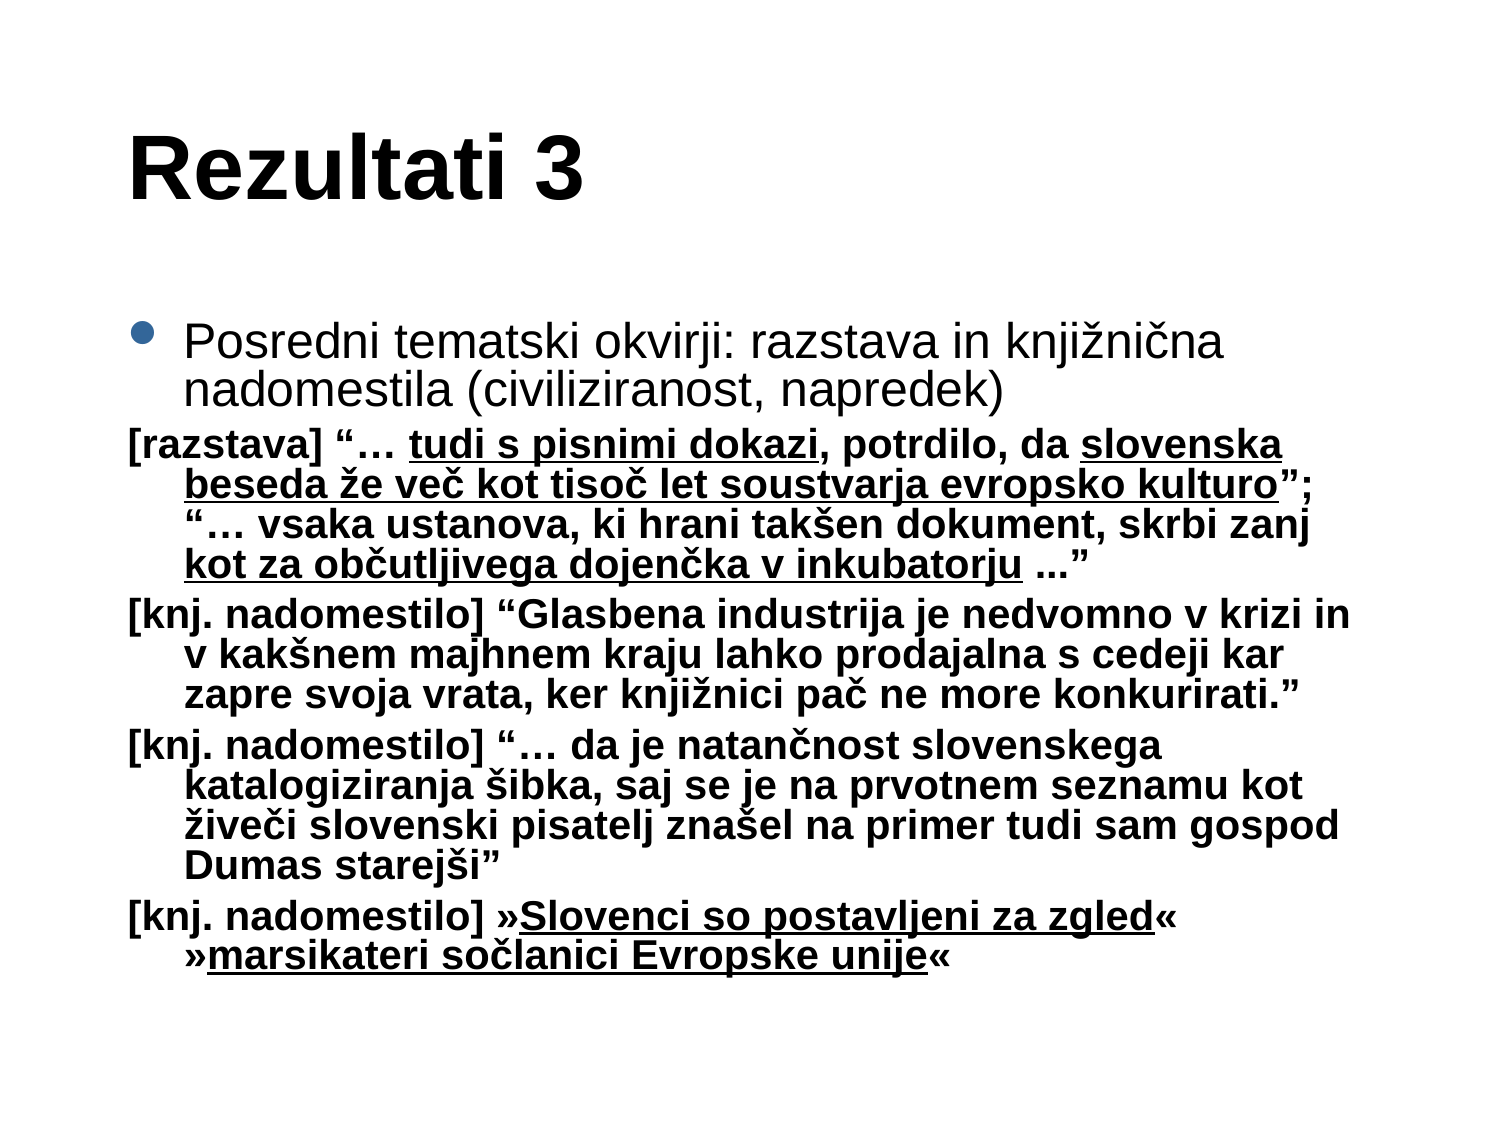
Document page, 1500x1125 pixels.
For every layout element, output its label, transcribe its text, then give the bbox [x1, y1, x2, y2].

list Posredni tematski okvirji: razstava in knjižnična nadomestila (civiliziranost, napredek) [razstava] “… tudi s pisnimi dokazi, potrdilo, da slovenska beseda že več kot tisoč let soustvarja evropsko kulturo”; “… vsaka ustanova, ki hrani takšen dokument, skrbi zanj kot za občutljivega dojenčka v inkubatorju ...” [knj. nadomestilo] “Glasbena industrija je nedvomno v krizi in v kakšnem majhnem kraju lahko prodajalna s cedeji kar zapre svoja vrata, ker knjižnici pač ne more konkurirati.” [knj. nadomestilo] “… da je natančnost slovenskega katalogiziranja šibka, saj se je na prvotnem seznamu kot živeči slovenski pisatelj znašel na primer tudi sam gospod Dumas starejši” [knj. nadomestilo] »Slovenci so postavljeni za zgled« »marsikateri sočlanici Evropske unije« [112, 312, 1388, 1036]
title Rezultati 3 [112, 37, 1388, 225]
